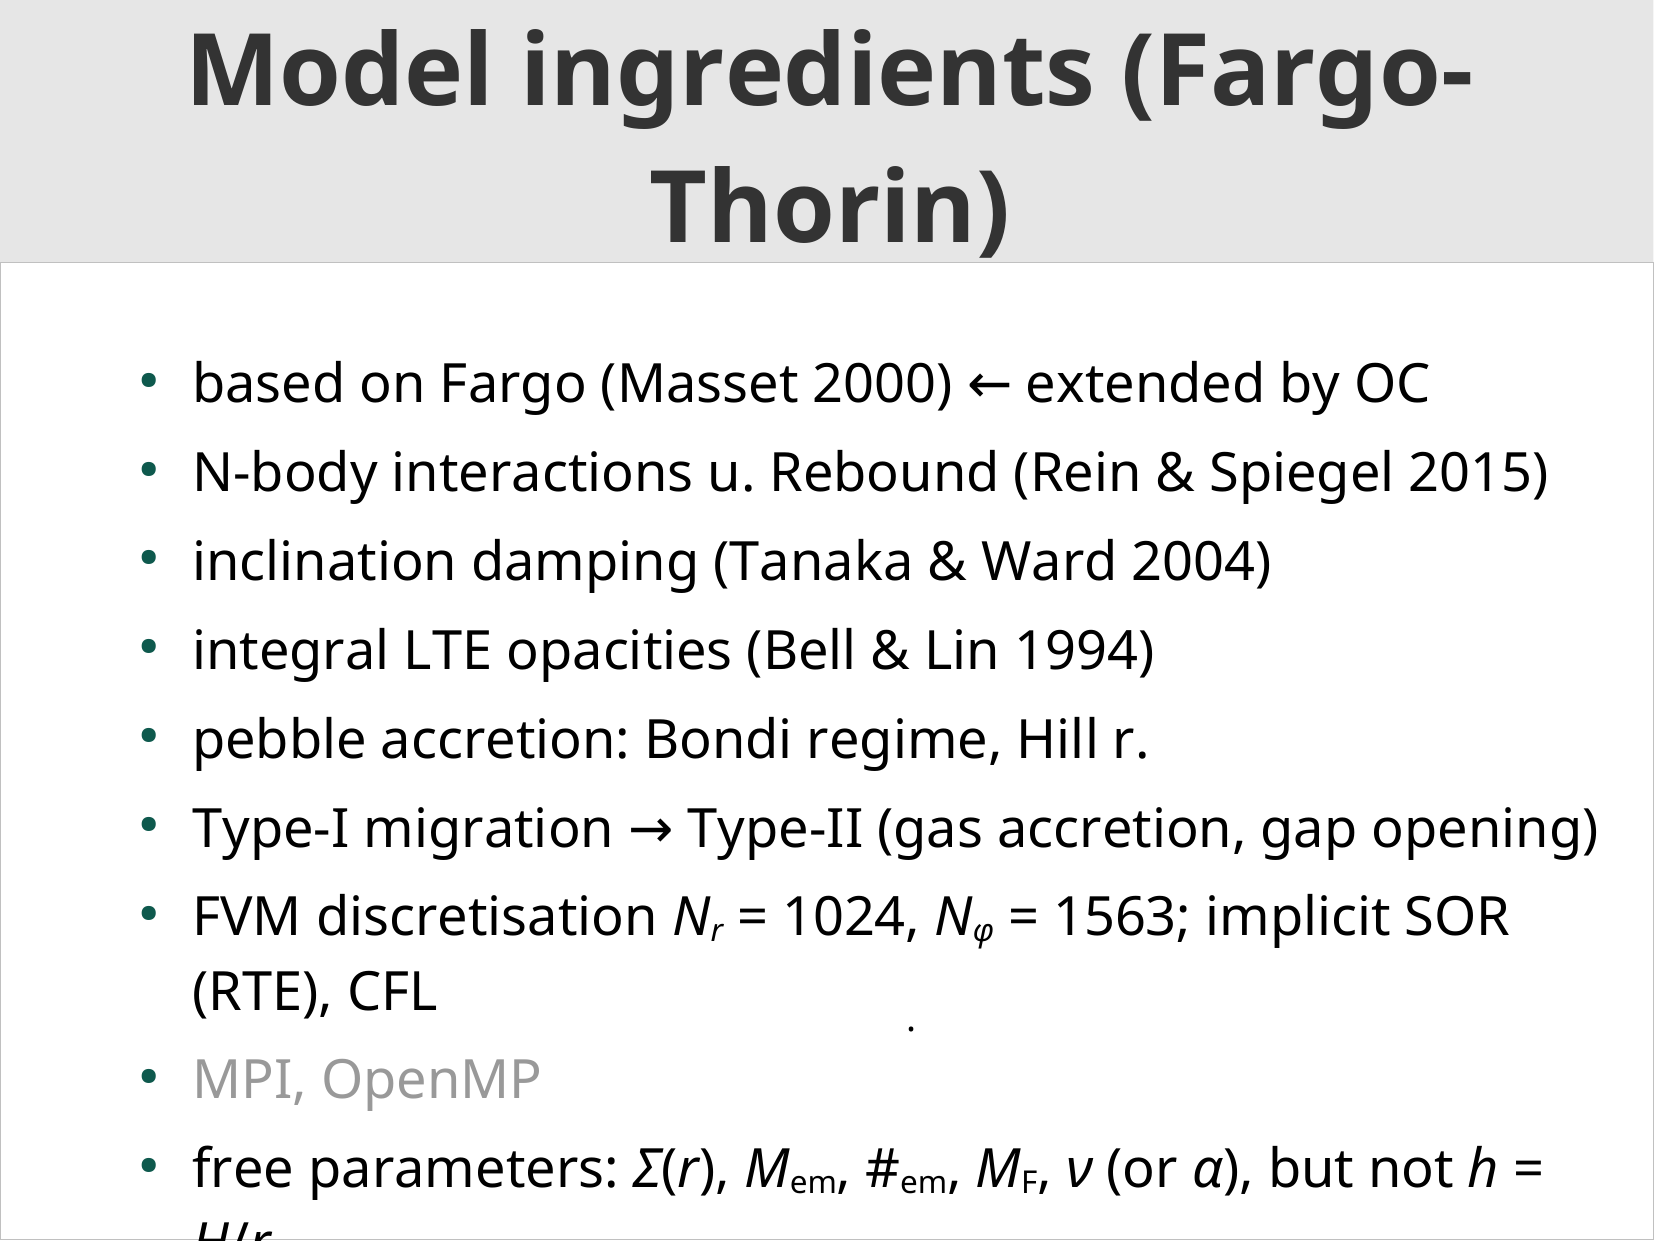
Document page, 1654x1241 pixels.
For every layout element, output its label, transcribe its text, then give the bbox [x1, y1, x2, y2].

list based on Fargo (Masset 2000) ← extended by OC N-body interactions u. Rebound (Rein & Spiegel 2015) inclination damping (Tanaka & Ward 2004) integral LTE opacities (Bell & Lin 1994) pebble accretion: Bondi regime, Hill r. Type-I migration → Type-II (gas accretion, gap opening) FVM discretisation Nr = 1024, Nφ = 1563; implicit SOR (RTE), CFL MPI, OpenMP free parameters: Σ(r), Mem, #em, MF, ν (or α), but not h = H/r fixed parametes: M⊙, T⊙, R⊙, αp, γ, µ, cκ, A, Sc, ρb, facc [121, 344, 1606, 1241]
title Model ingredients (Fargo-Thorin) [124, 31, 1537, 239]
text_box . [891, 984, 931, 1047]
